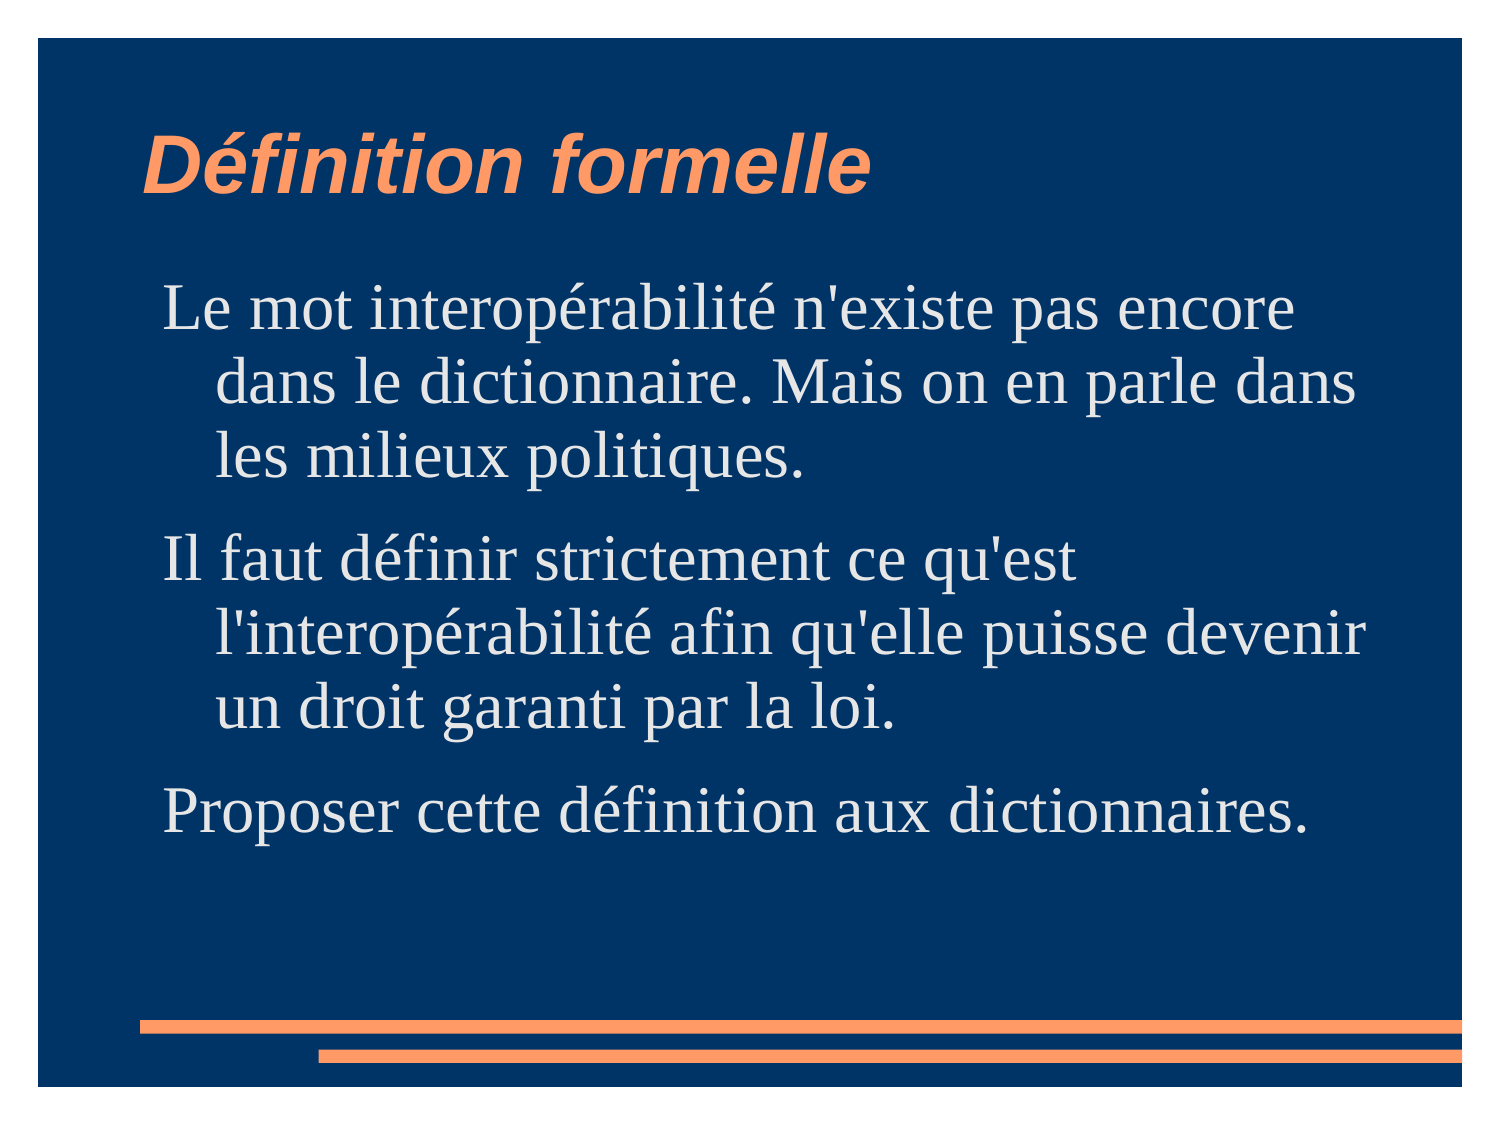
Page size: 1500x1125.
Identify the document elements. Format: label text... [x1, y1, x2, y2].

title Définition formelle [142, 76, 1359, 253]
list Le mot interopérabilité n'existe pas encore dans le dictionnaire. Mais on en parle dans les milieux politiques. Il faut définir strictement ce qu'est l'interopérabilité afin qu'elle puisse devenir un droit garanti par la loi. Proposer cette définition aux dictionnaires. [144, 269, 1385, 1004]
